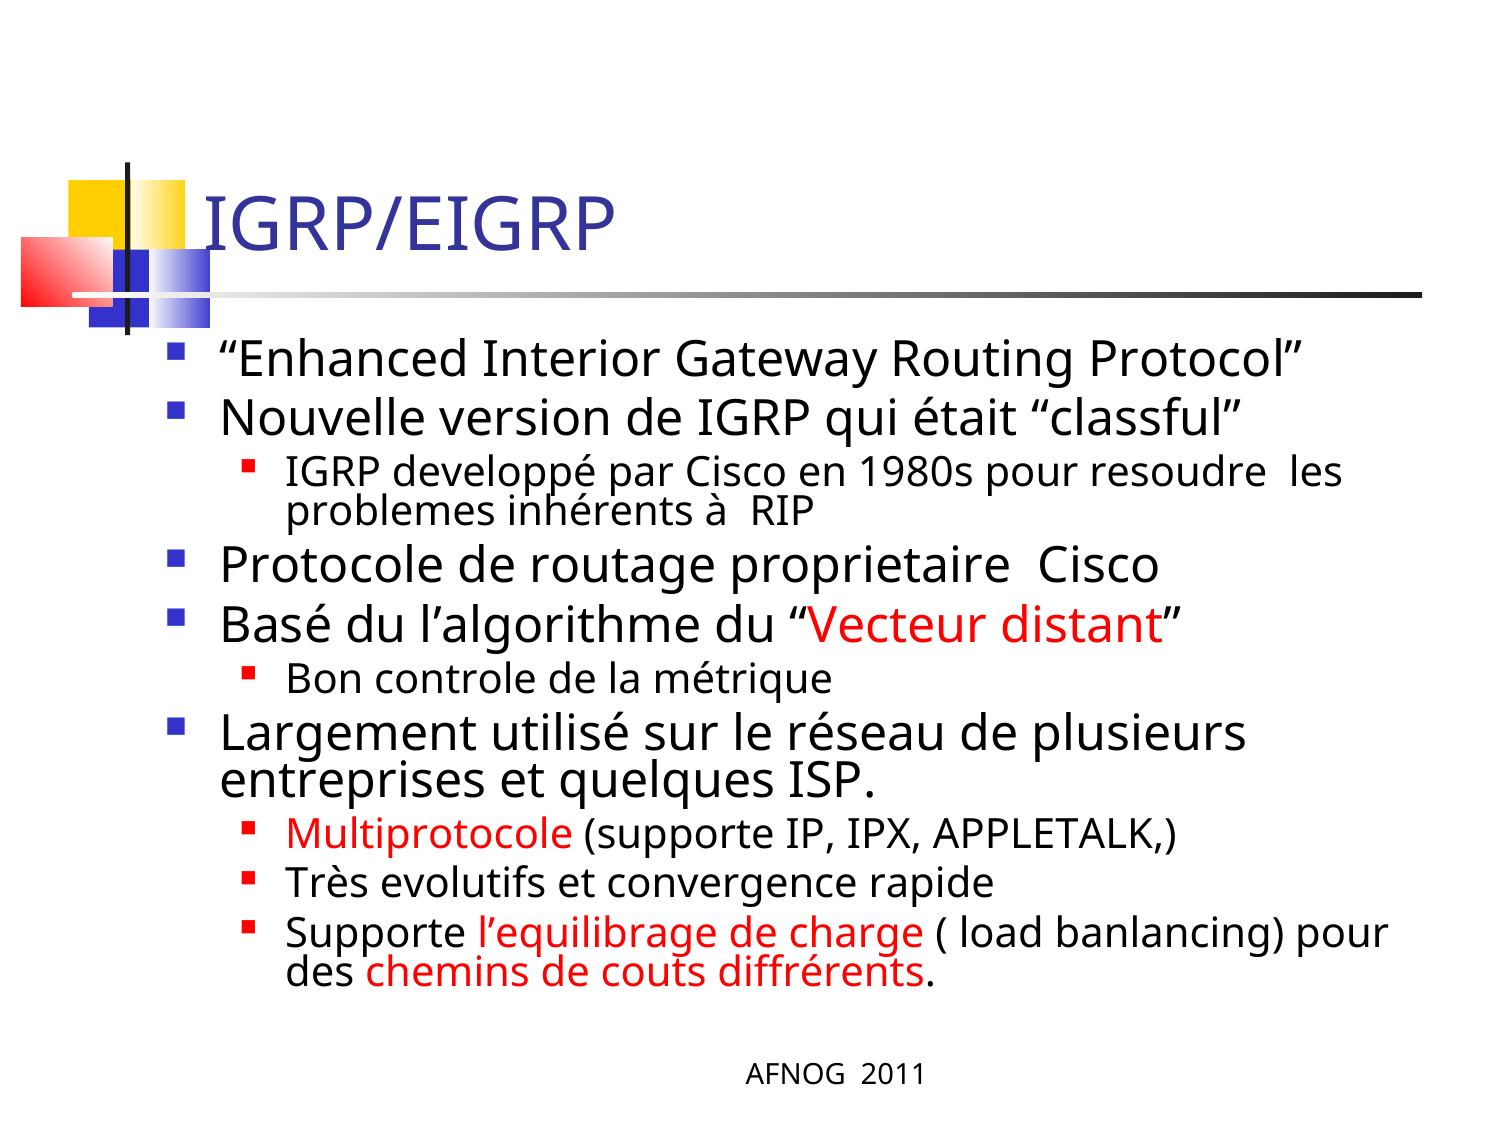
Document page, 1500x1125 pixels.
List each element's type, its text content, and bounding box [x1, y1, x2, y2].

title IGRP/EIGRP [188, 35, 1468, 276]
list “Enhanced Interior Gateway Routing Protocol” Nouvelle version de IGRP qui était “classful” IGRP developpé par Cisco en 1980s pour resoudre les problemes inhérents à RIP Protocole de routage proprietaire Cisco Basé du l’algorithme du “Vecteur distant” Bon controle de la métrique Largement utilisé sur le réseau de plusieurs entreprises et quelques ISP. Multiprotocole (supporte IP, IPX, APPLETALK,)‏ Très evolutifs et convergence rapide Supporte l’equilibrage de charge ( load banlancing) pour des chemins de couts diffrérents. [149, 330, 1469, 1020]
text_box AFNOG 2011 [599, 1024, 1074, 1099]
